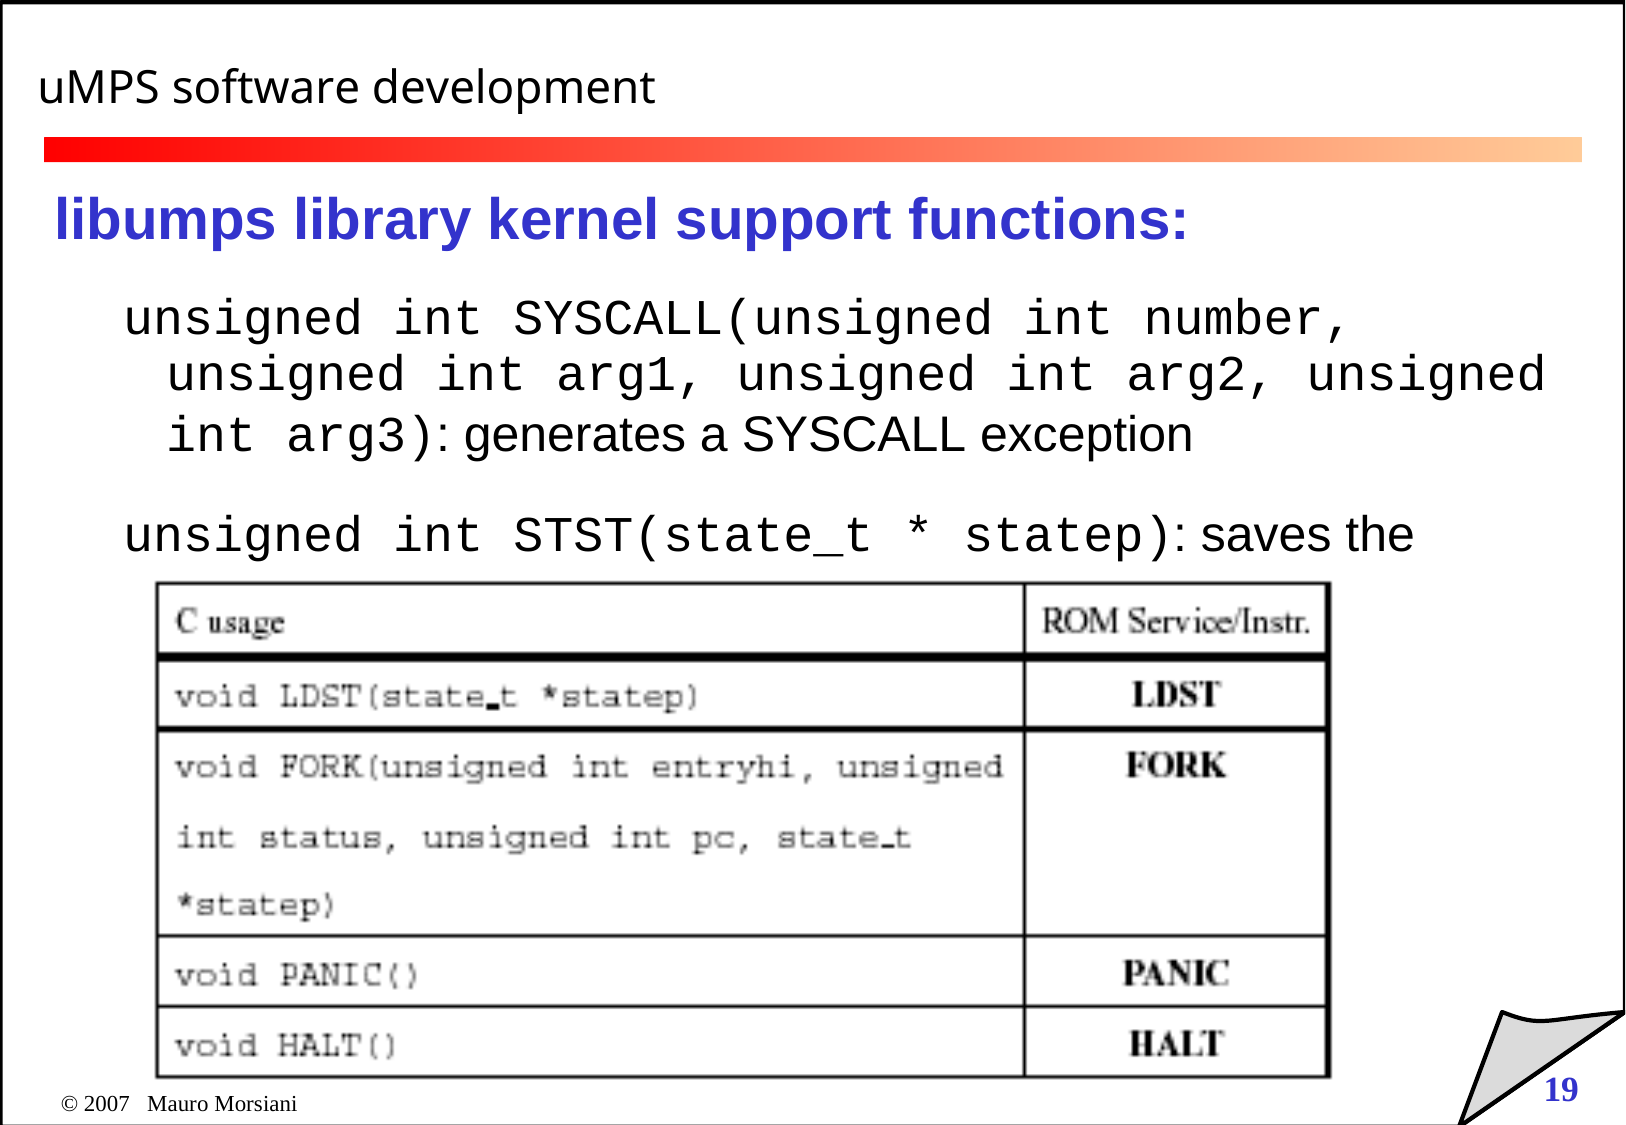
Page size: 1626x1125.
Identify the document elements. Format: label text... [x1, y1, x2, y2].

list libumps library kernel support functions: unsigned int SYSCALL(unsigned int number, unsigned int arg1, unsigned int arg2, unsigned int arg3): generates a SYSCALL exception unsigned int STST(state_t * statep): saves the current status of the processor [54, 187, 1557, 638]
title uMPS software development [37, 44, 1587, 130]
picture [147, 570, 1342, 1086]
